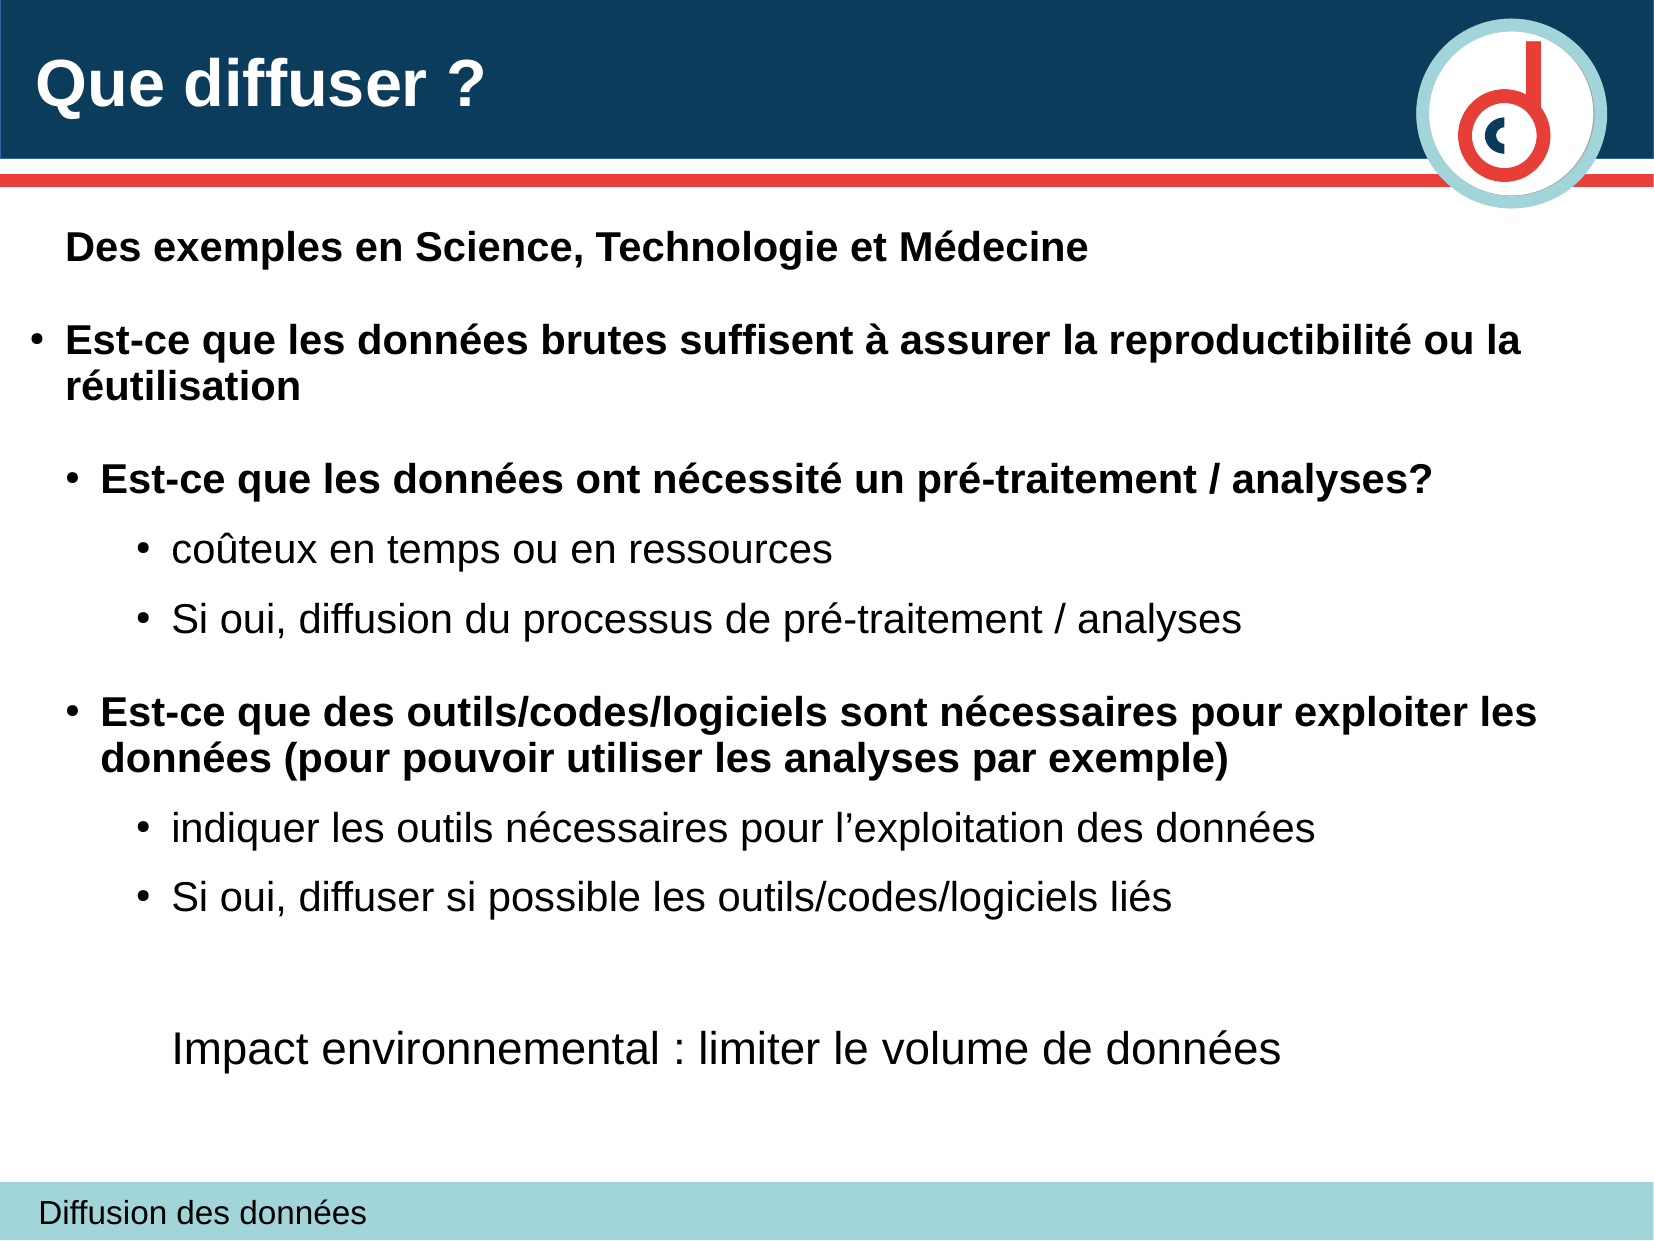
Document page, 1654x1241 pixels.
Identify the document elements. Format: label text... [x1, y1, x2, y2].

text_box Diffusion des données [23, 1187, 621, 1241]
text_box Des exemples en Science, Technologie et Médecine Est-ce que les données brutes suffisent à assurer la reproductibilité ou la réutilisation Est-ce que les données ont nécessité un pré-traitement / analyses? coûteux en temps ou en ressources Si oui, diffusion du processus de pré-traitement / analyses Est-ce que des outils/codes/logiciels sont nécessaires pour exploiter les données (pour pouvoir utiliser les analyses par exemple) indiquer les outils nécessaires pour l’exploitation des données Si oui, diffuser si possible les outils/codes/logiciels liés Impact environnemental : limiter le volume de données [29, 177, 1654, 1190]
title Que diffuser ? [35, 11, 1430, 159]
